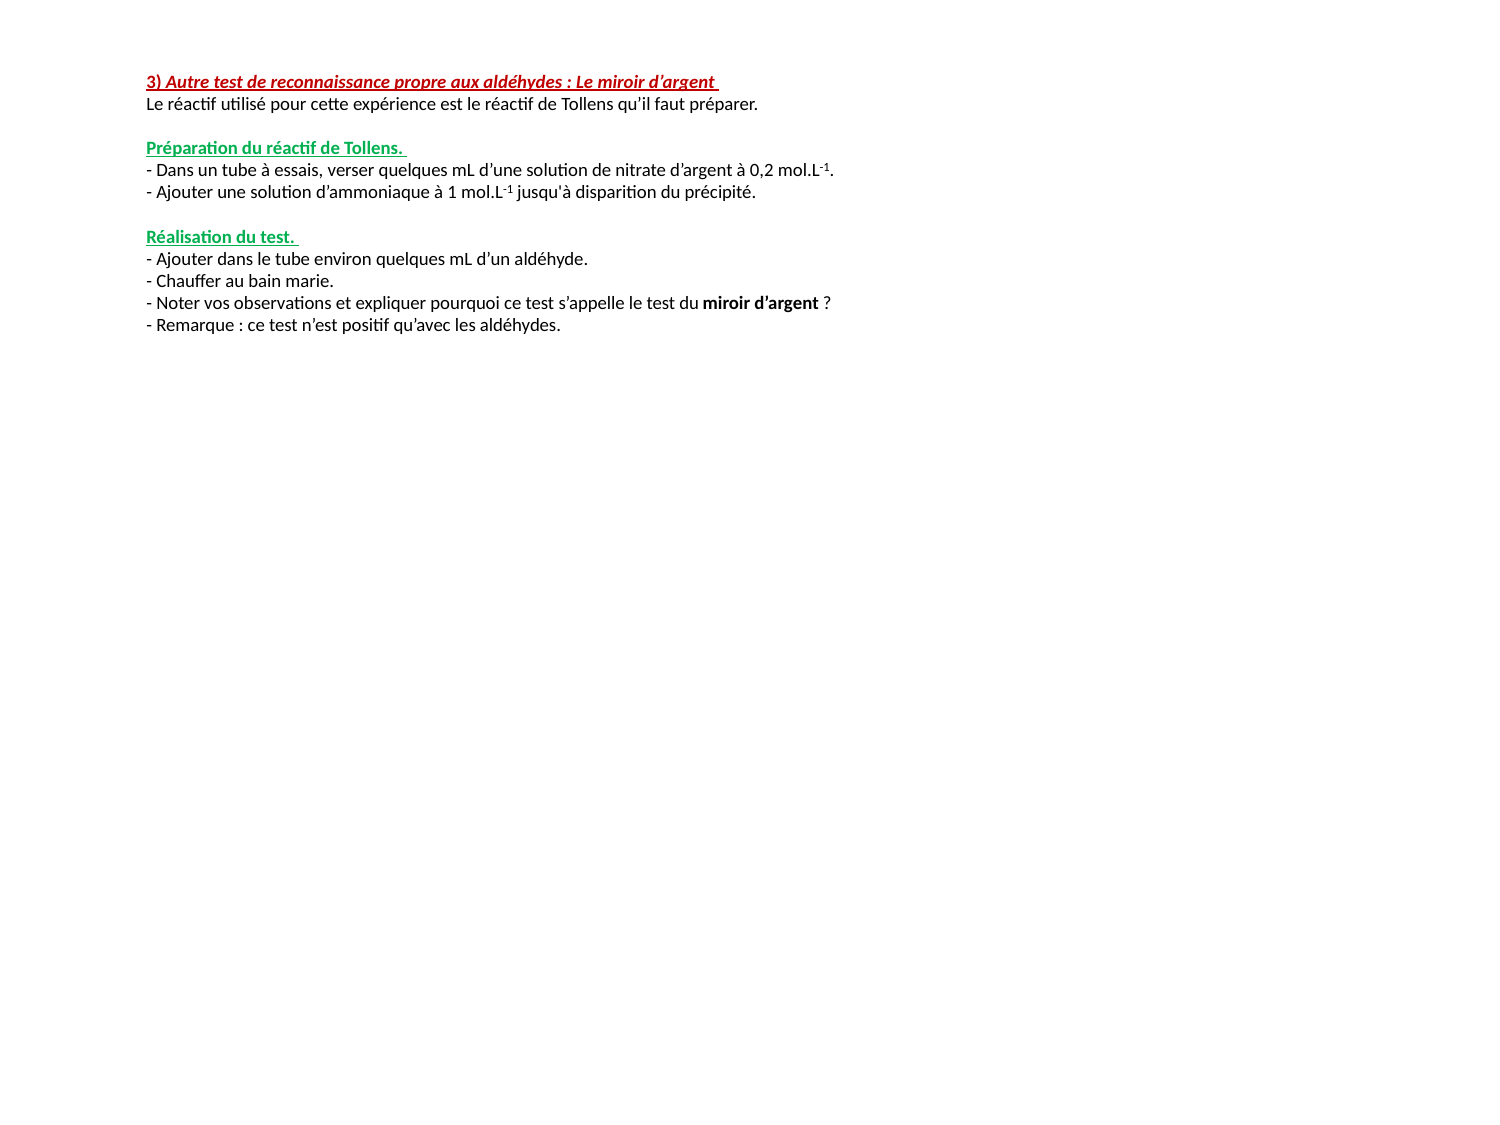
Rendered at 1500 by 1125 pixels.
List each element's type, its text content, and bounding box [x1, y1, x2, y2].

list 3) Autre test de reconnaissance propre aux aldéhydes : Le miroir d’argent Le réactif utilisé pour cette expérience est le réactif de Tollens qu’il faut préparer. Préparation du réactif de Tollens. - Dans un tube à essais, verser quelques mL d’une solution de nitrate d’argent à 0,2 mol.L-1. - Ajouter une solution d’ammoniaque à 1 mol.L-1 jusqu'à disparition du précipité. Réalisation du test. - Ajouter dans le tube environ quelques mL d’un aldéhyde. - Chauffer au bain marie. - Noter vos observations et expliquer pourquoi ce test s’appelle le test du miroir d’argent ? - Remarque : ce test n’est positif qu’avec les aldéhydes. [75, 66, 1426, 1005]
